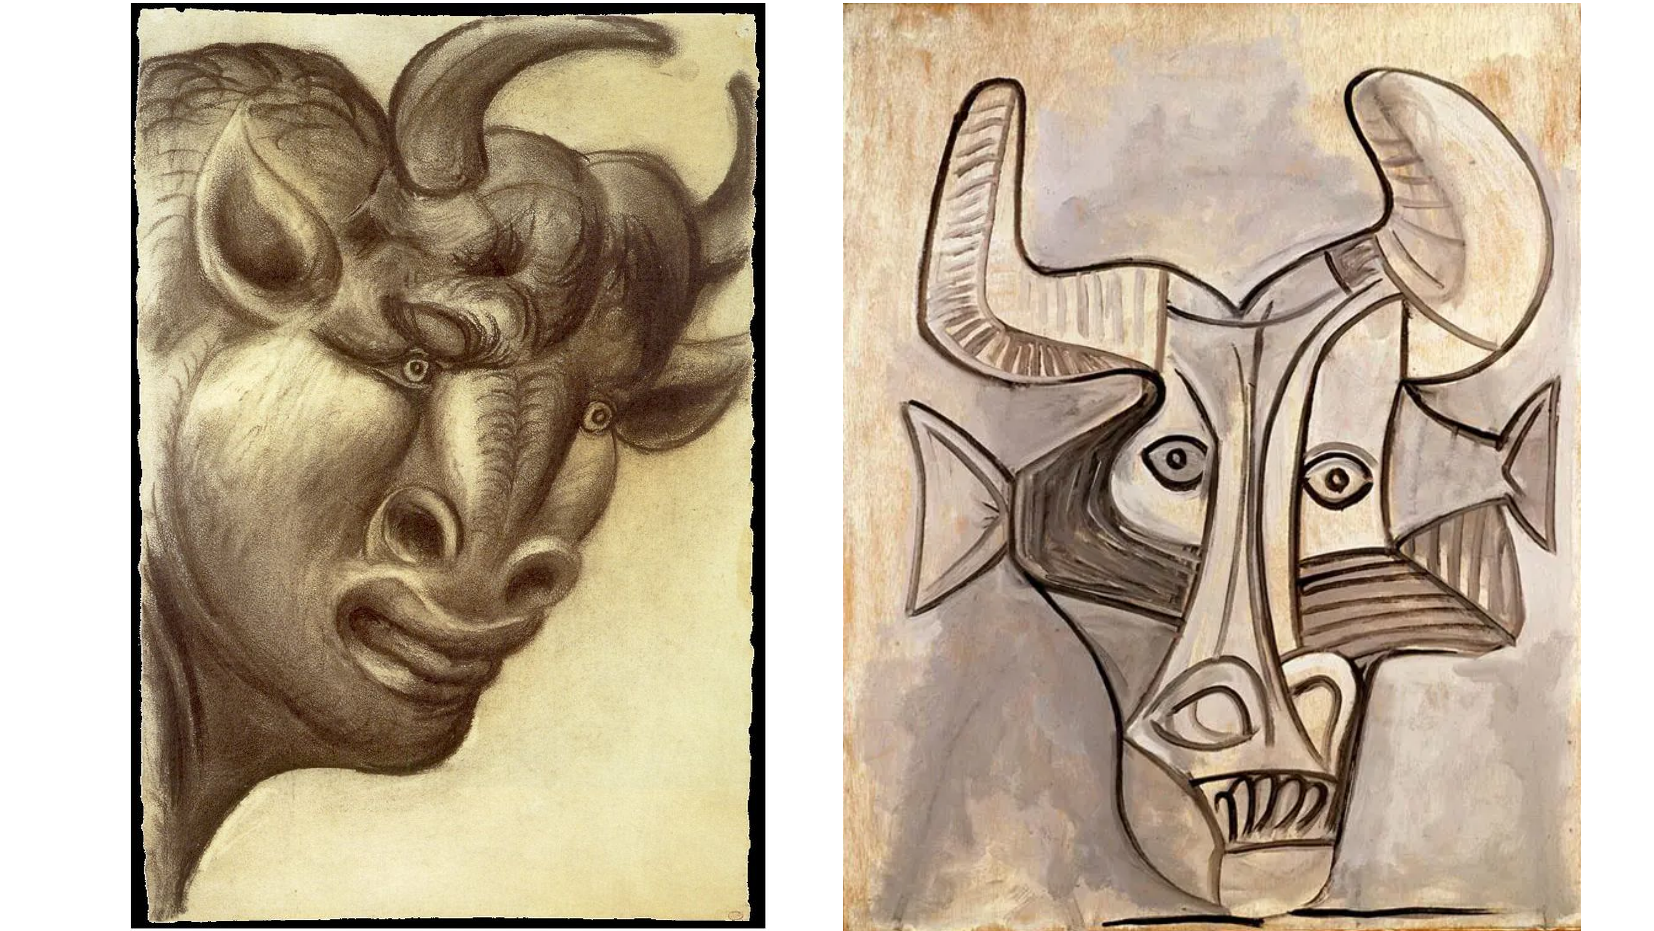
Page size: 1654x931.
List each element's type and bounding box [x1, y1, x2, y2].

picture [130, 3, 770, 931]
picture [843, 3, 1581, 931]
